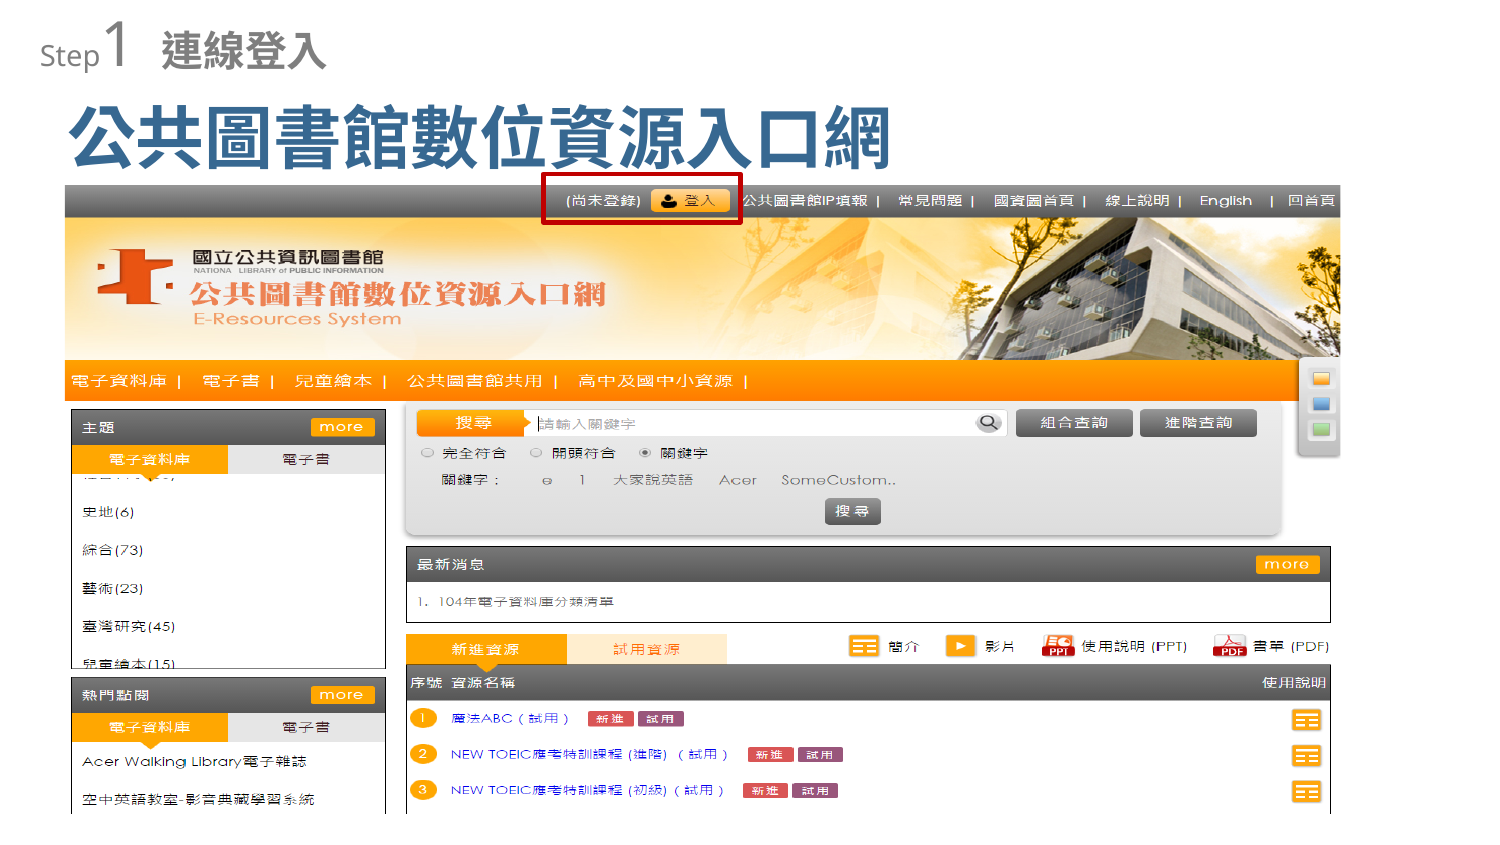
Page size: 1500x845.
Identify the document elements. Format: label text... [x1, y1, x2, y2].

picture [546, 185, 738, 220]
picture [64, 185, 1341, 814]
text_box 公共圖書館數位資源入口網 [52, 87, 907, 185]
text_box 公共圖書館數位資源入口網 [546, 176, 738, 185]
text_box Step1 連線登入 [24, 0, 715, 88]
